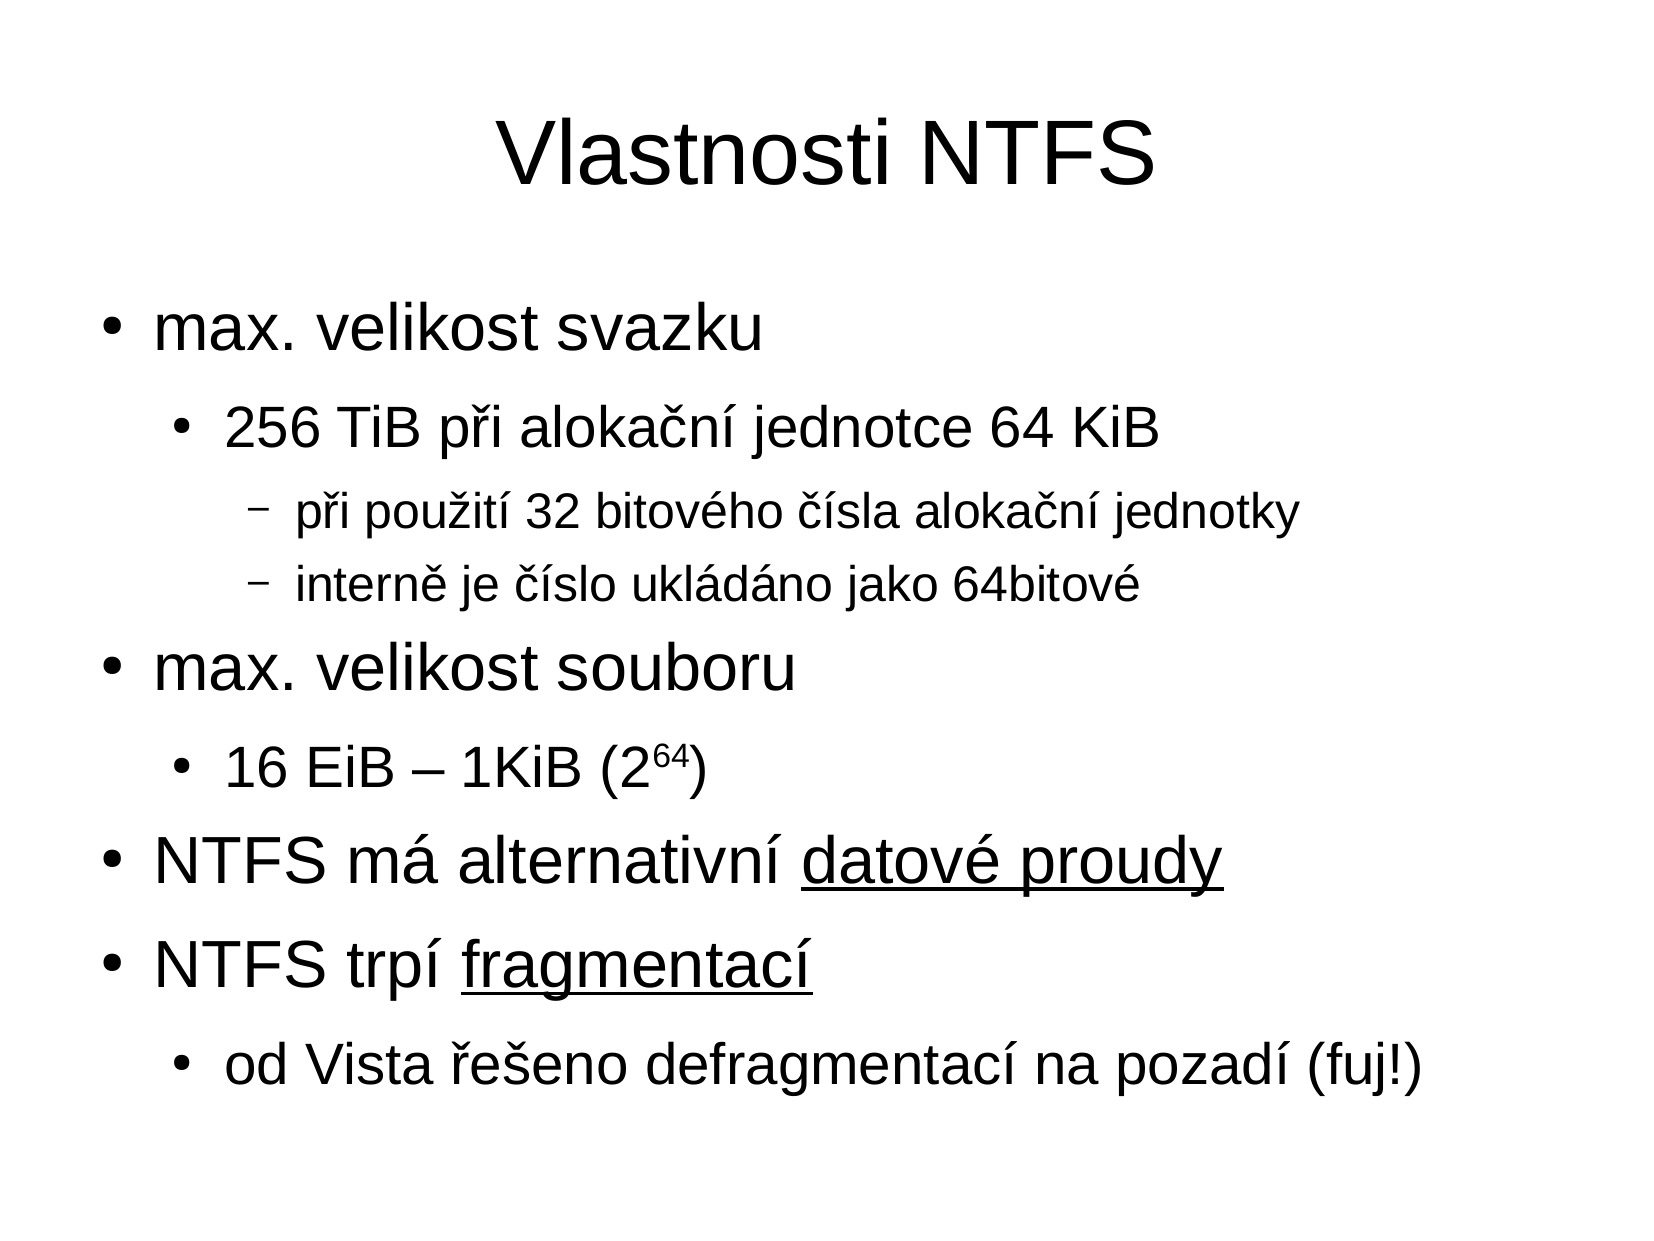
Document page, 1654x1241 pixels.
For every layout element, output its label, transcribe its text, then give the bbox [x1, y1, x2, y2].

list max. velikost svazku 256 TiB při alokační jednotce 64 KiB při použití 32 bitového čísla alokační jednotky interně je číslo ukládáno jako 64bitové max. velikost souboru 16 EiB – 1KiB (264) NTFS má alternativní datové proudy NTFS trpí fragmentací od Vista řešeno defragmentací na pozadí (fuj!) [82, 290, 1571, 1193]
title Vlastnosti NTFS [82, 49, 1571, 257]
